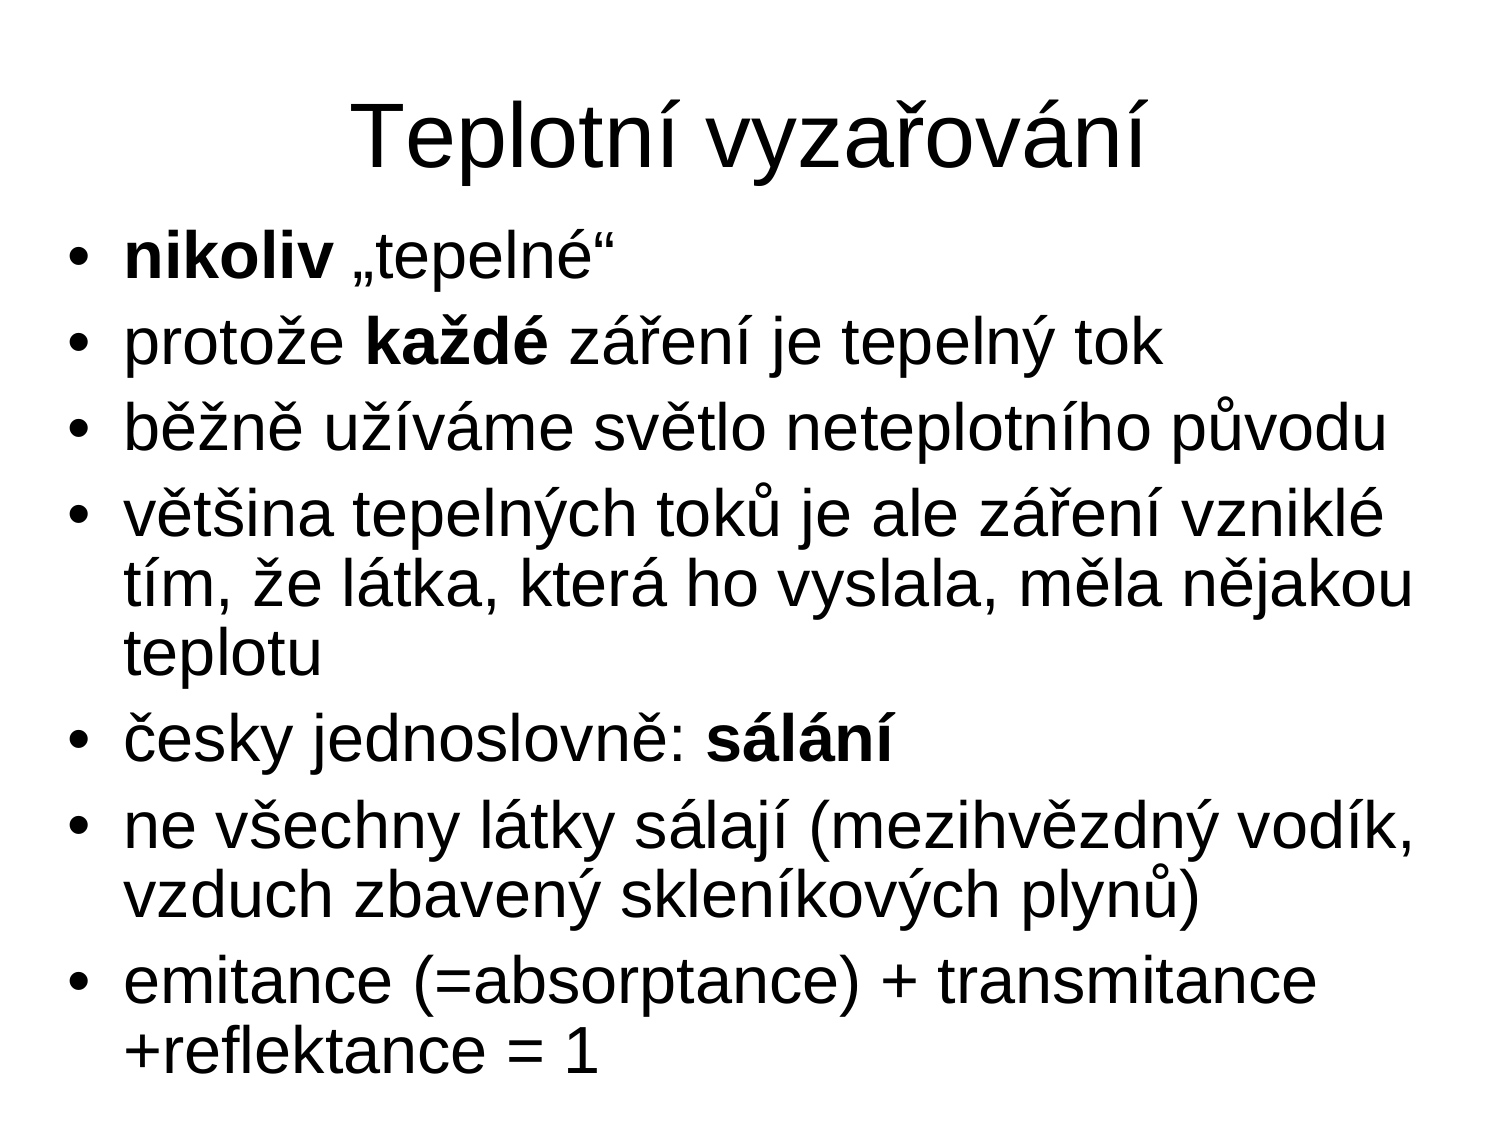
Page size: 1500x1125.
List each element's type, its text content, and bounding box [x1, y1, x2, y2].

title Teplotní vyzařování [75, 21, 1425, 257]
list nikoliv „tepelné“ protože každé záření je tepelný tok běžně užíváme světlo neteplotního původu většina tepelných toků je ale záření vzniklé tím, že látka, která ho vyslala, měla nějakou teplotu česky jednoslovně: sálání ne všechny látky sálají (mezihvězdný vodík, vzduch zbavený skleníkových plynů) emitance (=absorptance) + transmitance +reflektance = 1 [67, 222, 1418, 1093]
